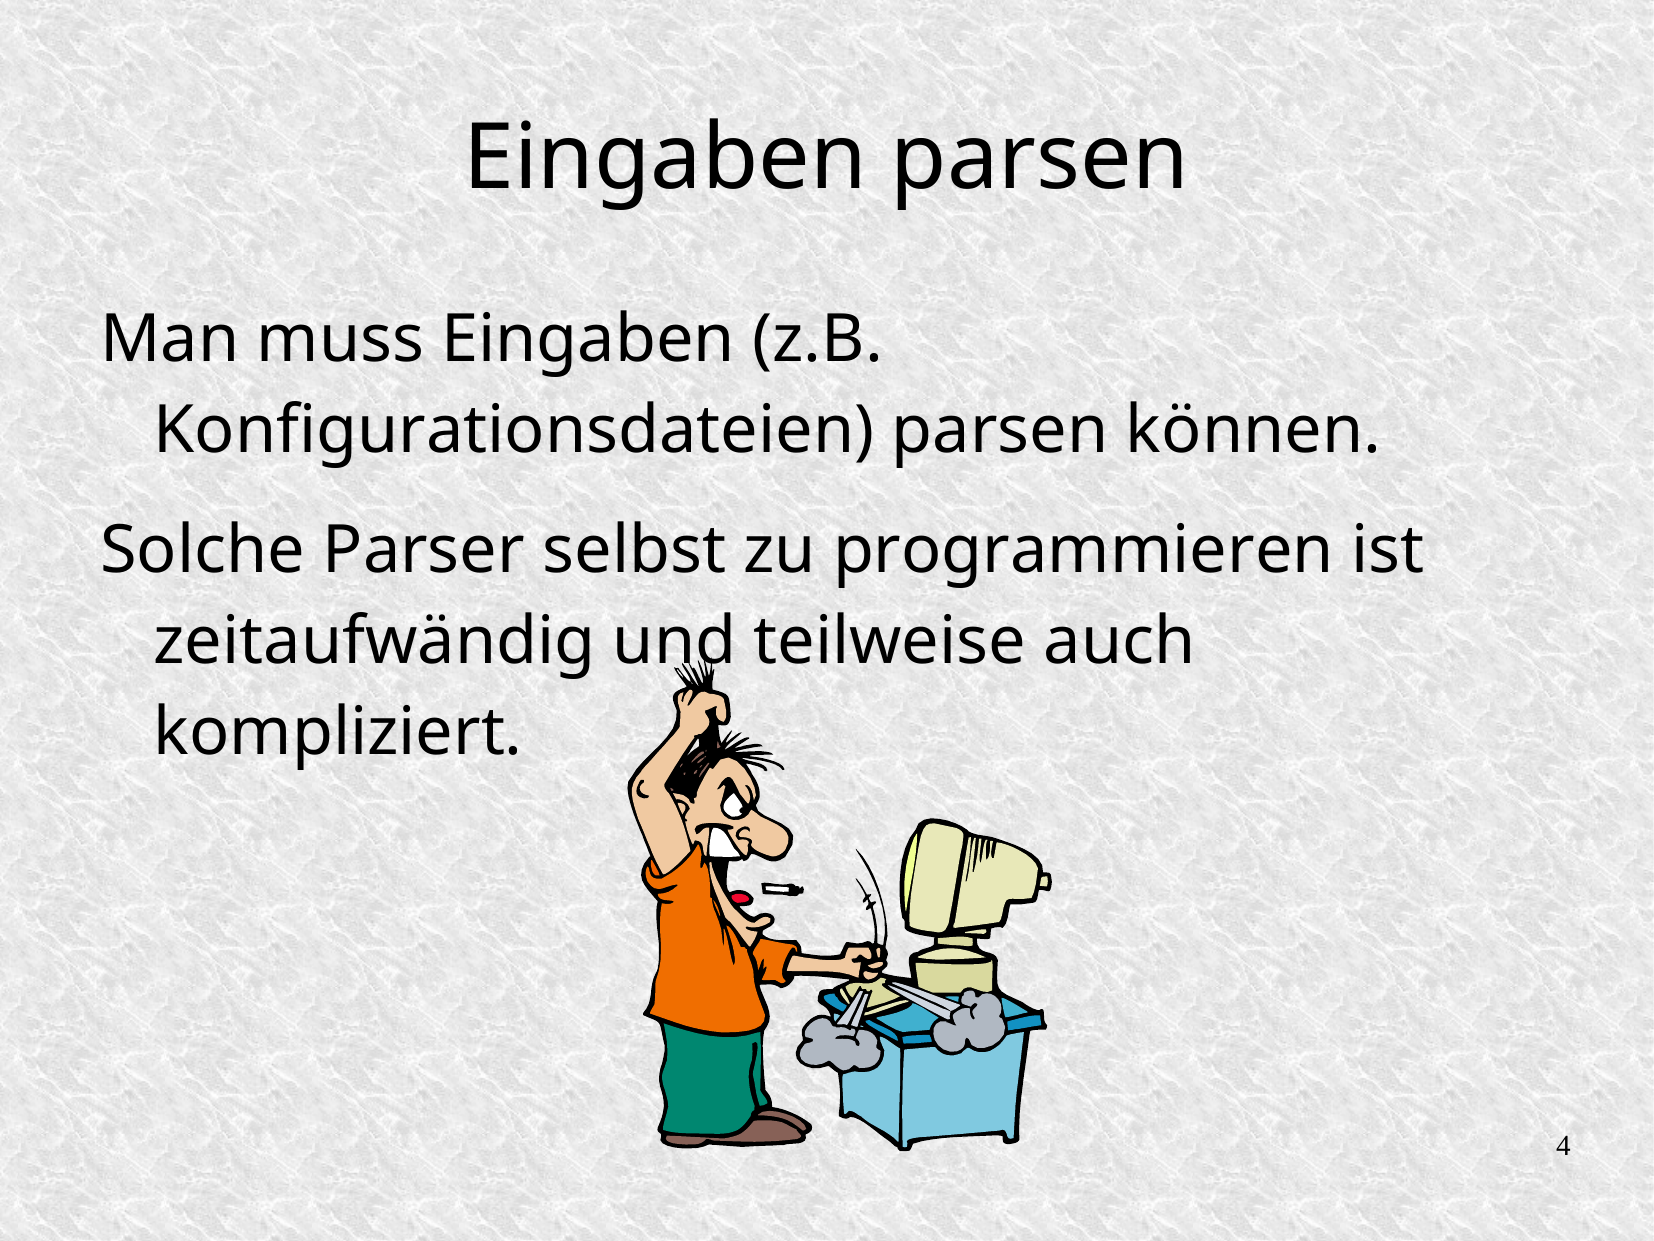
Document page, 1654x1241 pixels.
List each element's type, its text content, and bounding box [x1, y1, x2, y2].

picture [0, 0, 1654, 1241]
list Man muss Eingaben (z.B. Konfigurationsdateien) parsen können. Solche Parser selbst zu programmieren ist zeitaufwändig und teilweise auch kompliziert. [82, 290, 1571, 1109]
title Eingaben parsen [82, 49, 1571, 257]
